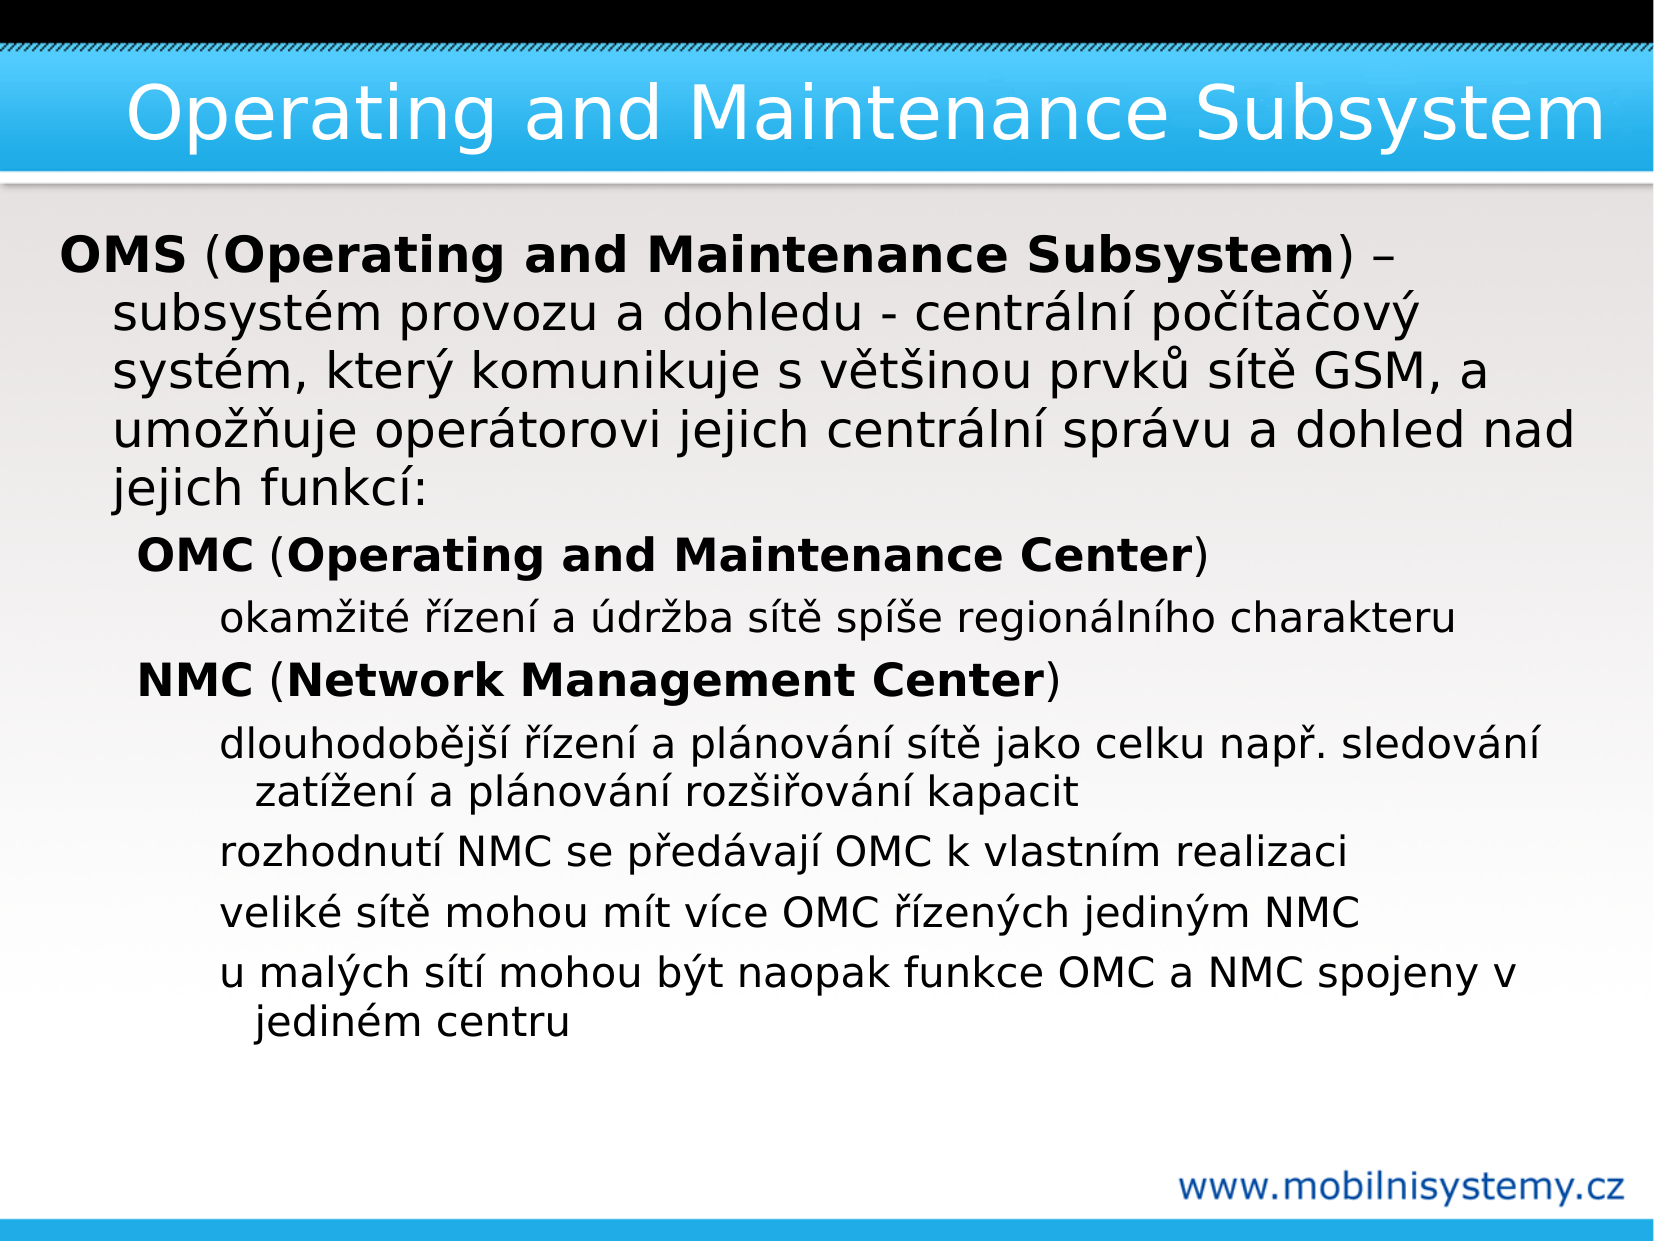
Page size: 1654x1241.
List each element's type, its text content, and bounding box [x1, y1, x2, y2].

picture [0, 0, 1654, 1241]
list OMS (Operating and Maintenance Subsystem) – subsystém provozu a dohledu - centrální počítačový systém, který komunikuje s většinou prvků sítě GSM, a umožňuje operátorovi jejich centrální správu a dohled nad jejich funkcí: OMC (Operating and Maintenance Center) okamžité řízení a údržba sítě spíše regionálního charakteru NMC (Network Management Center) dlouhodobější řízení a plánování sítě jako celku např. sledování zatížení a plánování rozšiřování kapacit rozhodnutí NMC se předávají OMC k vlastním realizaci veliké sítě mohou mít více OMC řízených jediným NMC u malých sítí mohou být naopak funkce OMC a NMC spojeny v jediném centru [32, 218, 1595, 1193]
title Operating and Maintenance Subsystem [29, 49, 1624, 178]
